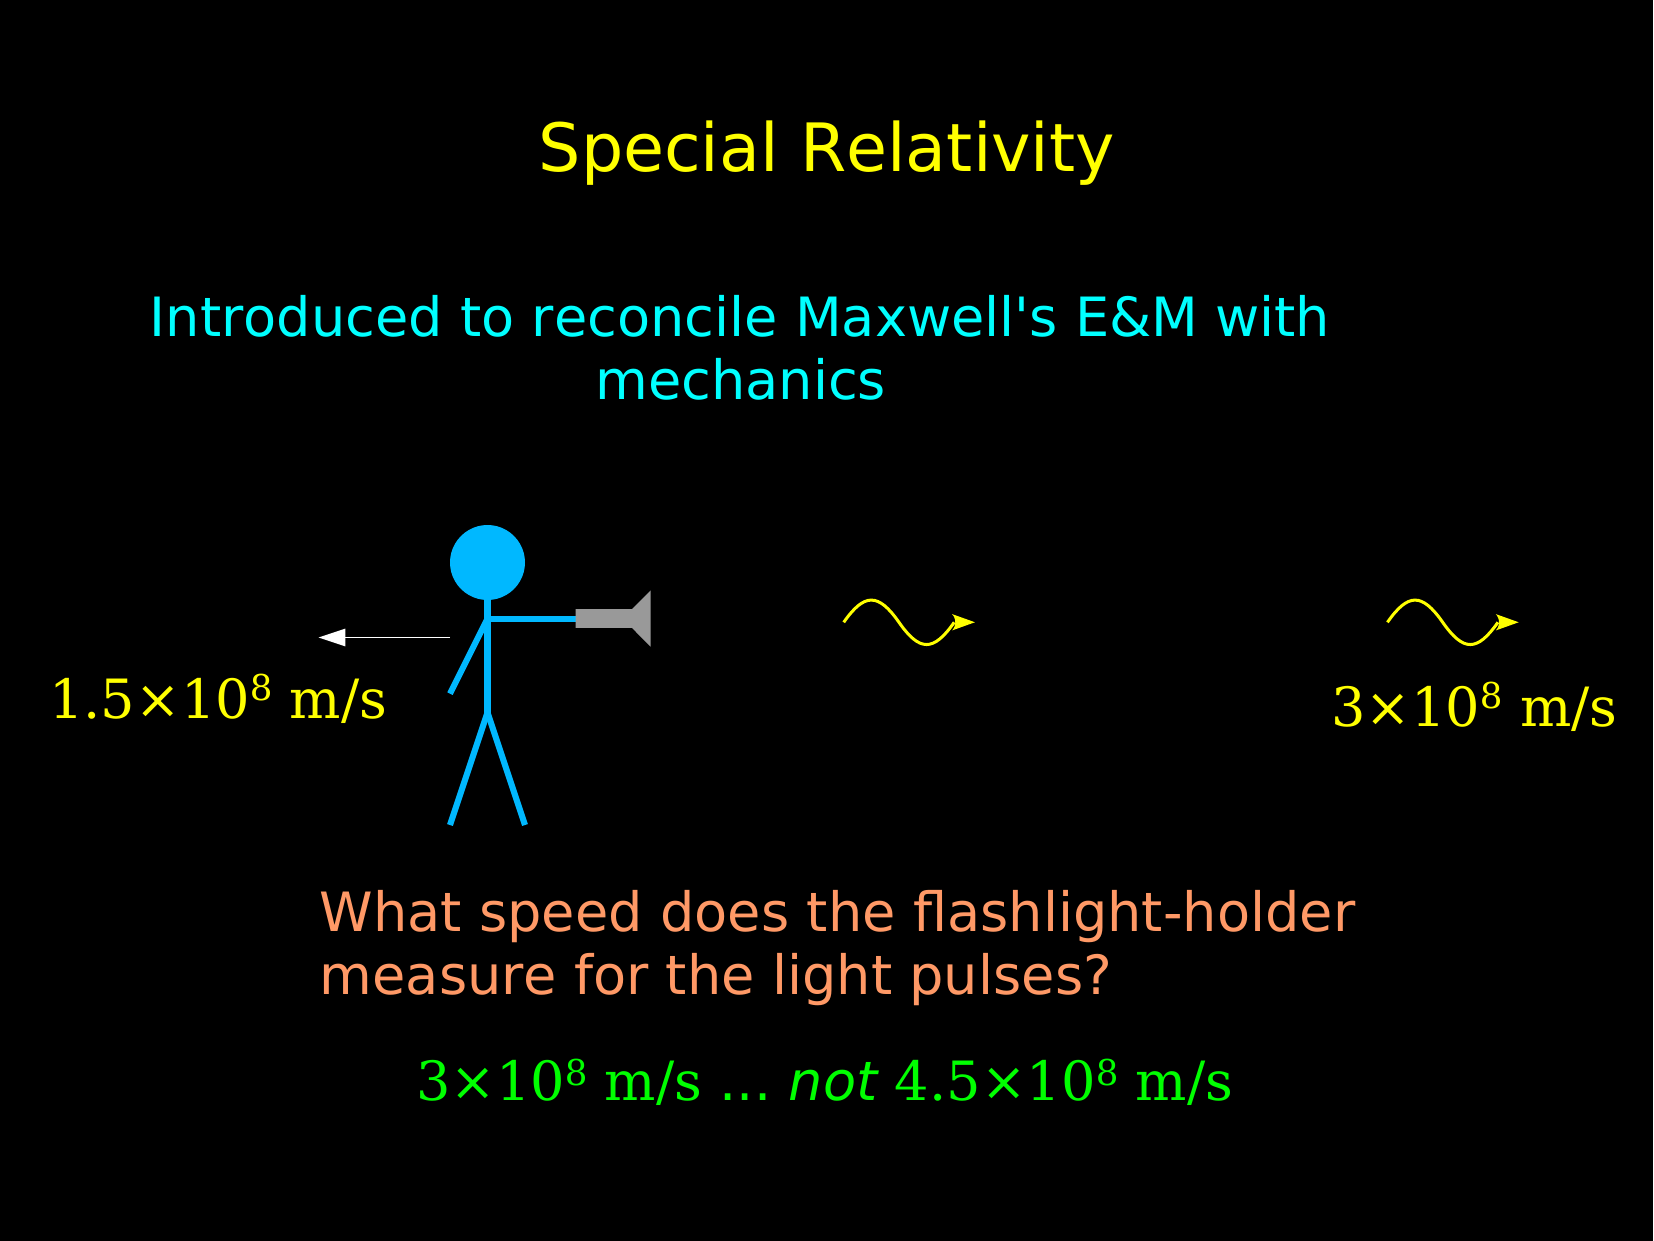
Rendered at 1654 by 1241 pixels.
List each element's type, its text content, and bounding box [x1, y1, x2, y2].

text_box Special Relativity [538, 109, 1117, 188]
text_box [450, 525, 526, 600]
text_box 1.5×108 m/s [49, 667, 390, 732]
text_box [575, 590, 651, 647]
text_box What speed does the flashlight-holder measure for the light pulses? [319, 881, 1407, 1008]
text_box Introduced to reconcile Maxwell's E&M with mechanics [149, 286, 1504, 350]
text_box 3×108 m/s ... not 4.5×108 m/s [416, 1050, 1237, 1115]
text_box 3×108 m/s [1331, 675, 1620, 739]
